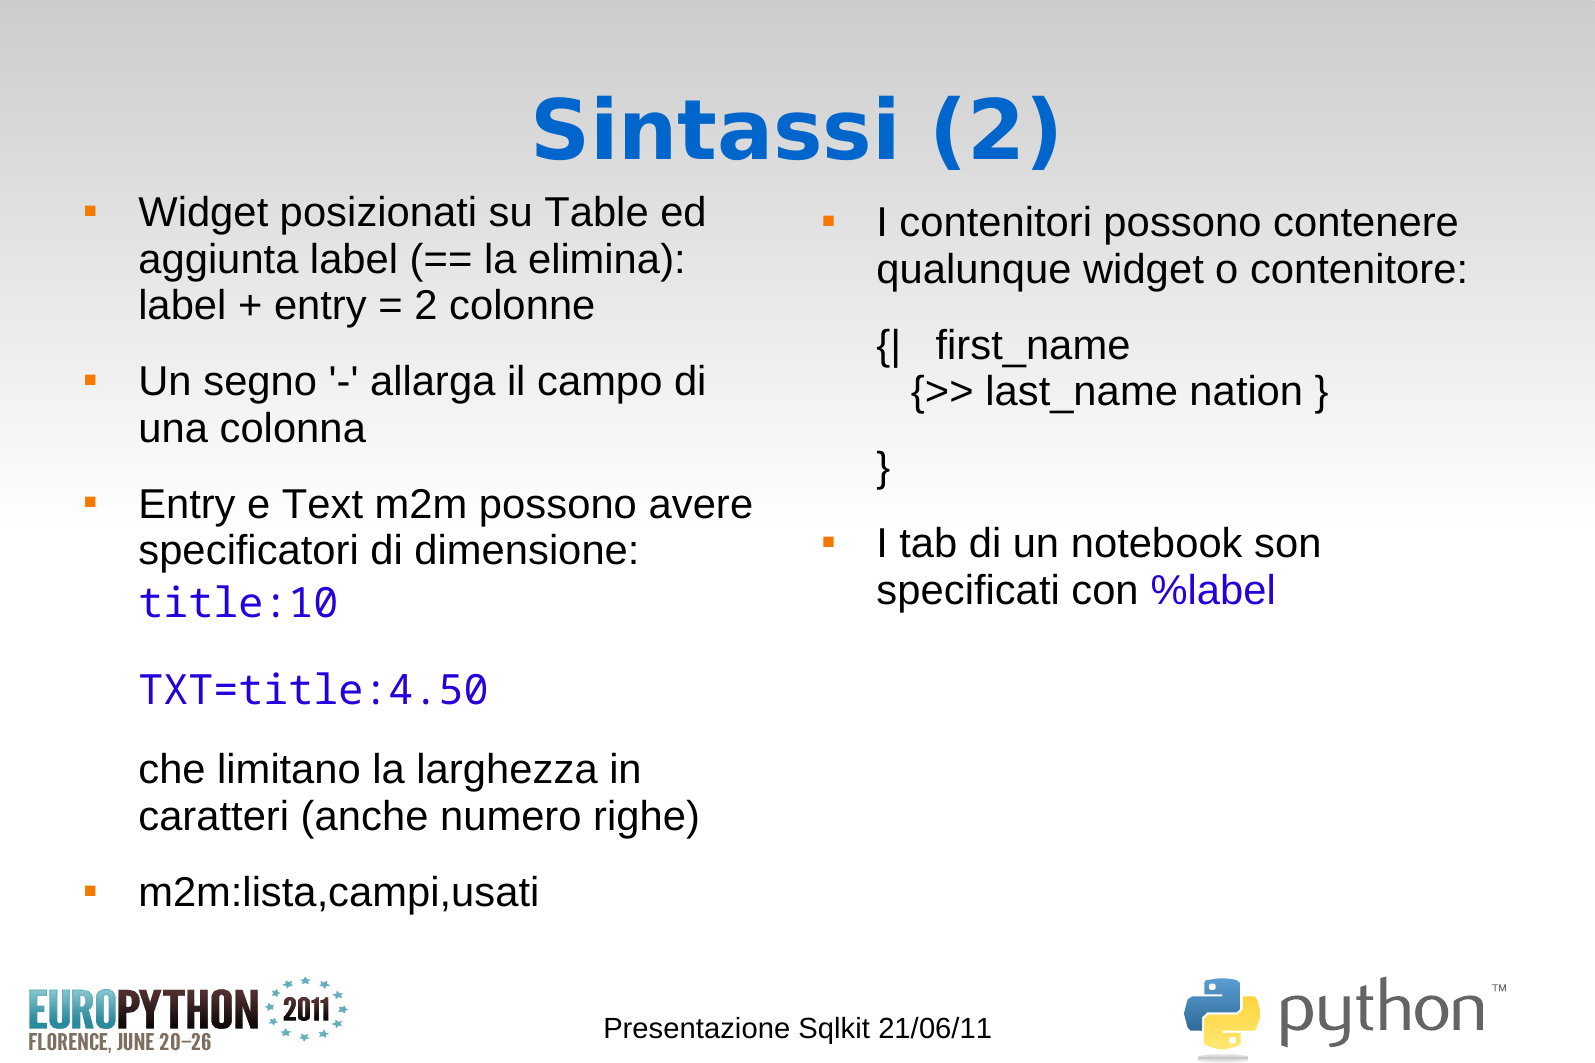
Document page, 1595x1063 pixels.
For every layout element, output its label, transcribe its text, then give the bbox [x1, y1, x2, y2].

list Widget posizionati su Table ed aggiunta label (== la elimina): label + entry = 2 colonne Un segno '-' allarga il campo di una colonna Entry e Text m2m possono avere specificatori di dimensione: title:10 TXT=title:4.50 che limitano la larghezza in caratteri (anche numero righe) m2m:lista,campi,usati [67, 188, 768, 975]
picture [29, 974, 355, 1058]
list I contenitori possono contenere qualunque widget o contenitore: {| first_name {>> last_name nation } } I tab di un notebook son specificati con %label [805, 199, 1506, 886]
title Sintassi (2) [79, 49, 1515, 213]
